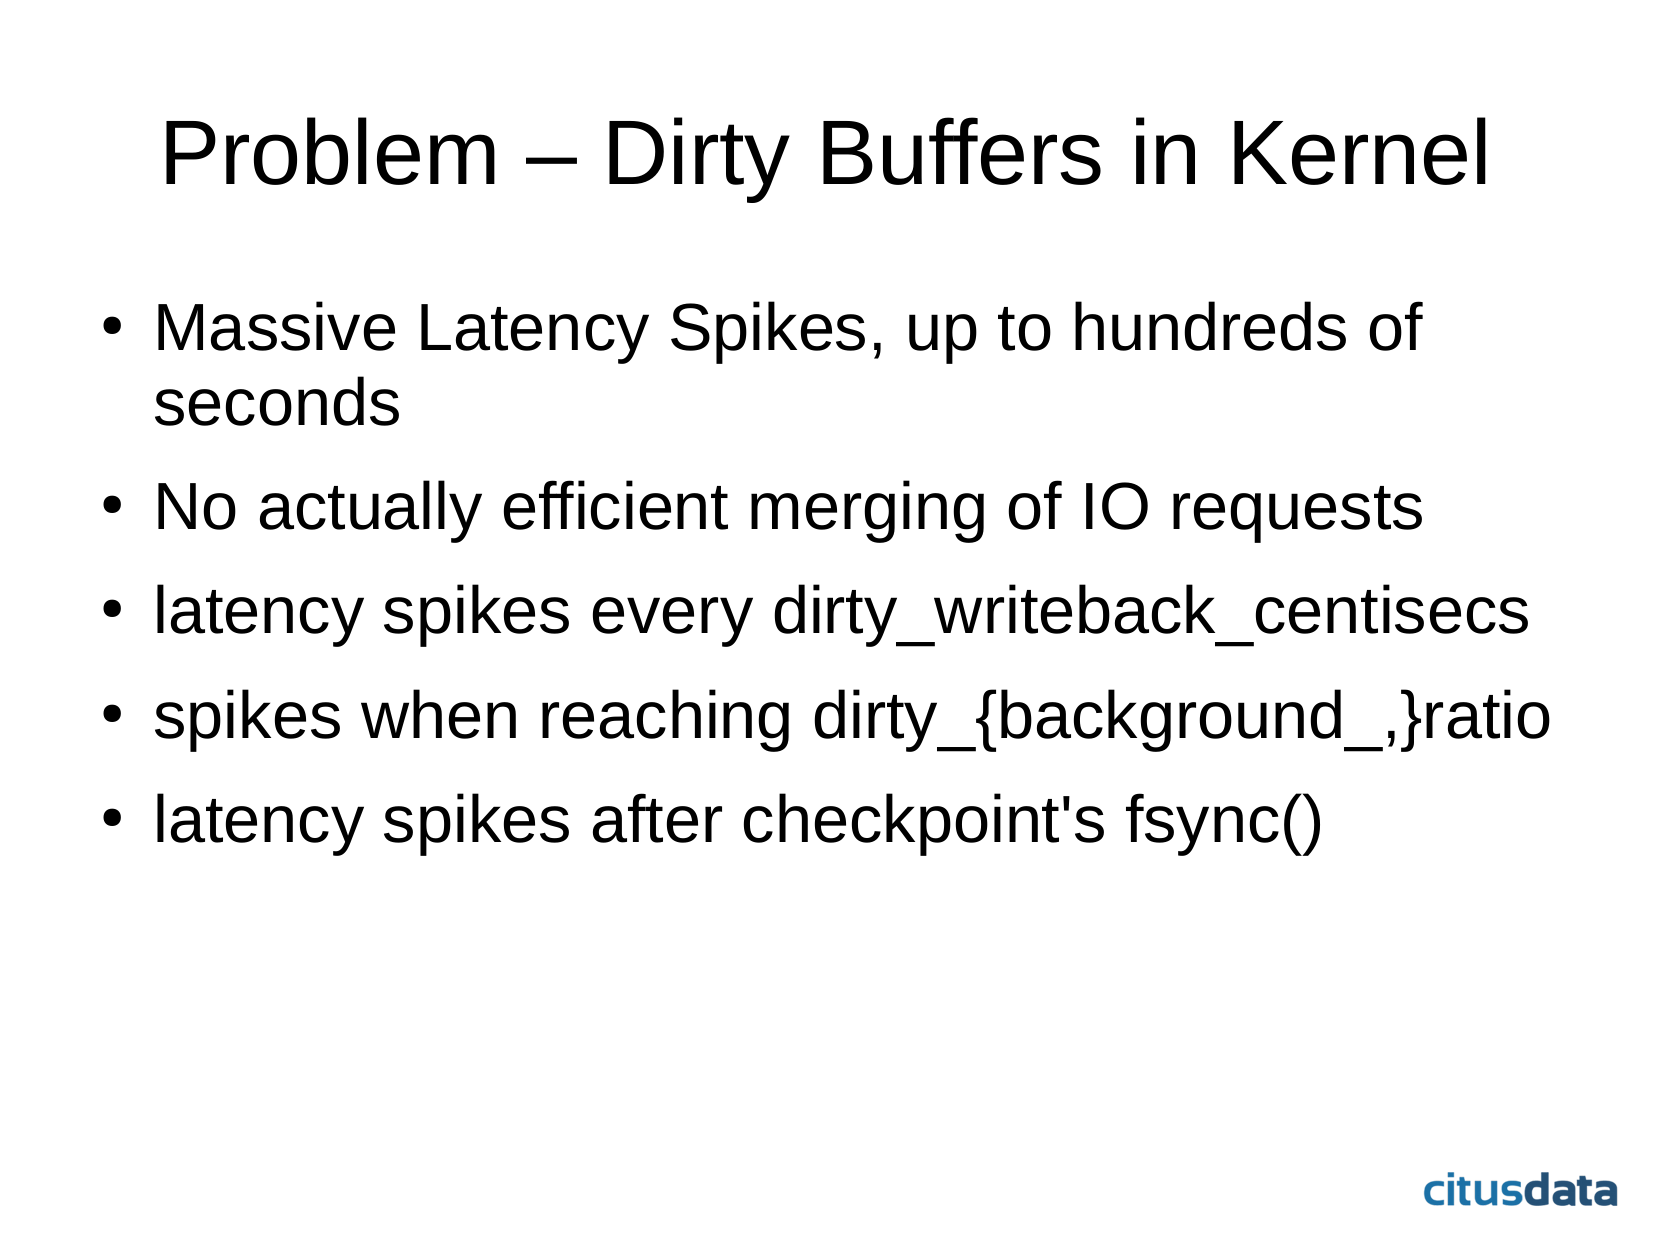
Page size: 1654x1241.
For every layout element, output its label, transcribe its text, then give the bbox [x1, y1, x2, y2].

picture [1420, 1167, 1622, 1209]
title Problem – Dirty Buffers in Kernel [82, 49, 1571, 257]
list Massive Latency Spikes, up to hundreds of seconds No actually efficient merging of IO requests latency spikes every dirty_writeback_centisecs spikes when reaching dirty_{background_,}ratio latency spikes after checkpoint's fsync() [82, 290, 1571, 1096]
